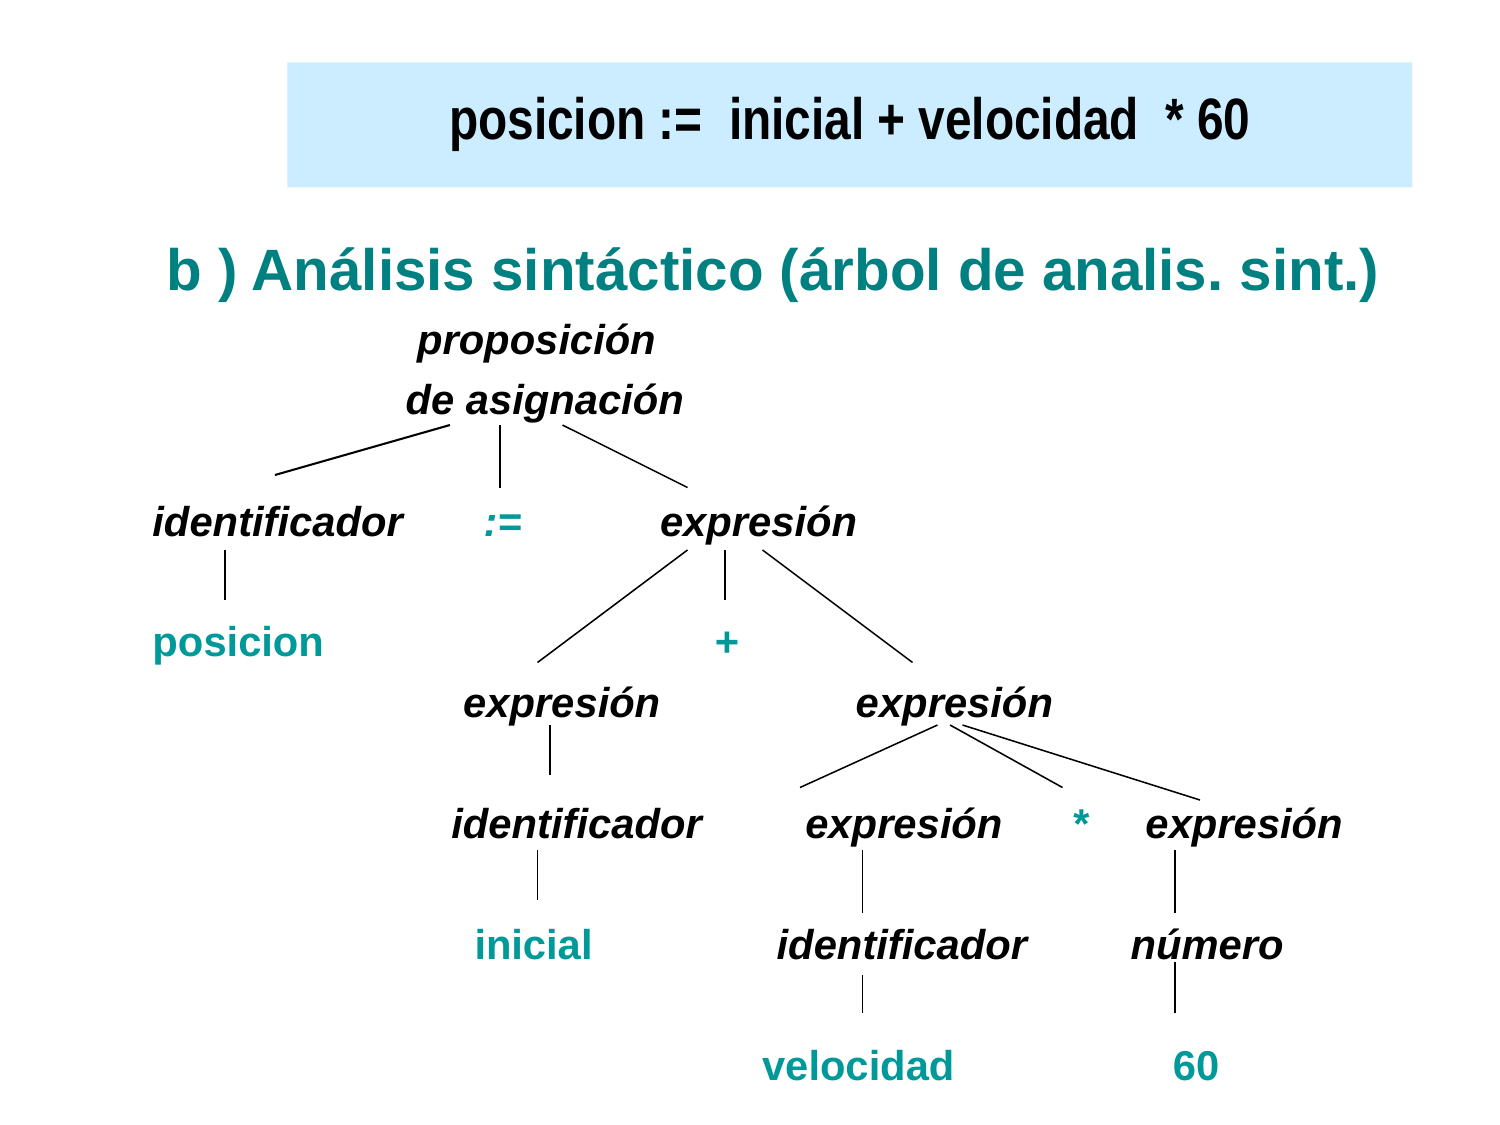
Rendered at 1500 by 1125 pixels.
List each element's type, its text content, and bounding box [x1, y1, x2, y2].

list b ) Análisis sintáctico (árbol de analis. sint.) proposición de asignación identificador := expresión posicion + expresión expresión identificador expresión * expresión inicial identificador número velocidad 60 [137, 224, 1463, 1125]
title posicion := inicial + velocidad * 60 [287, 62, 1413, 188]
